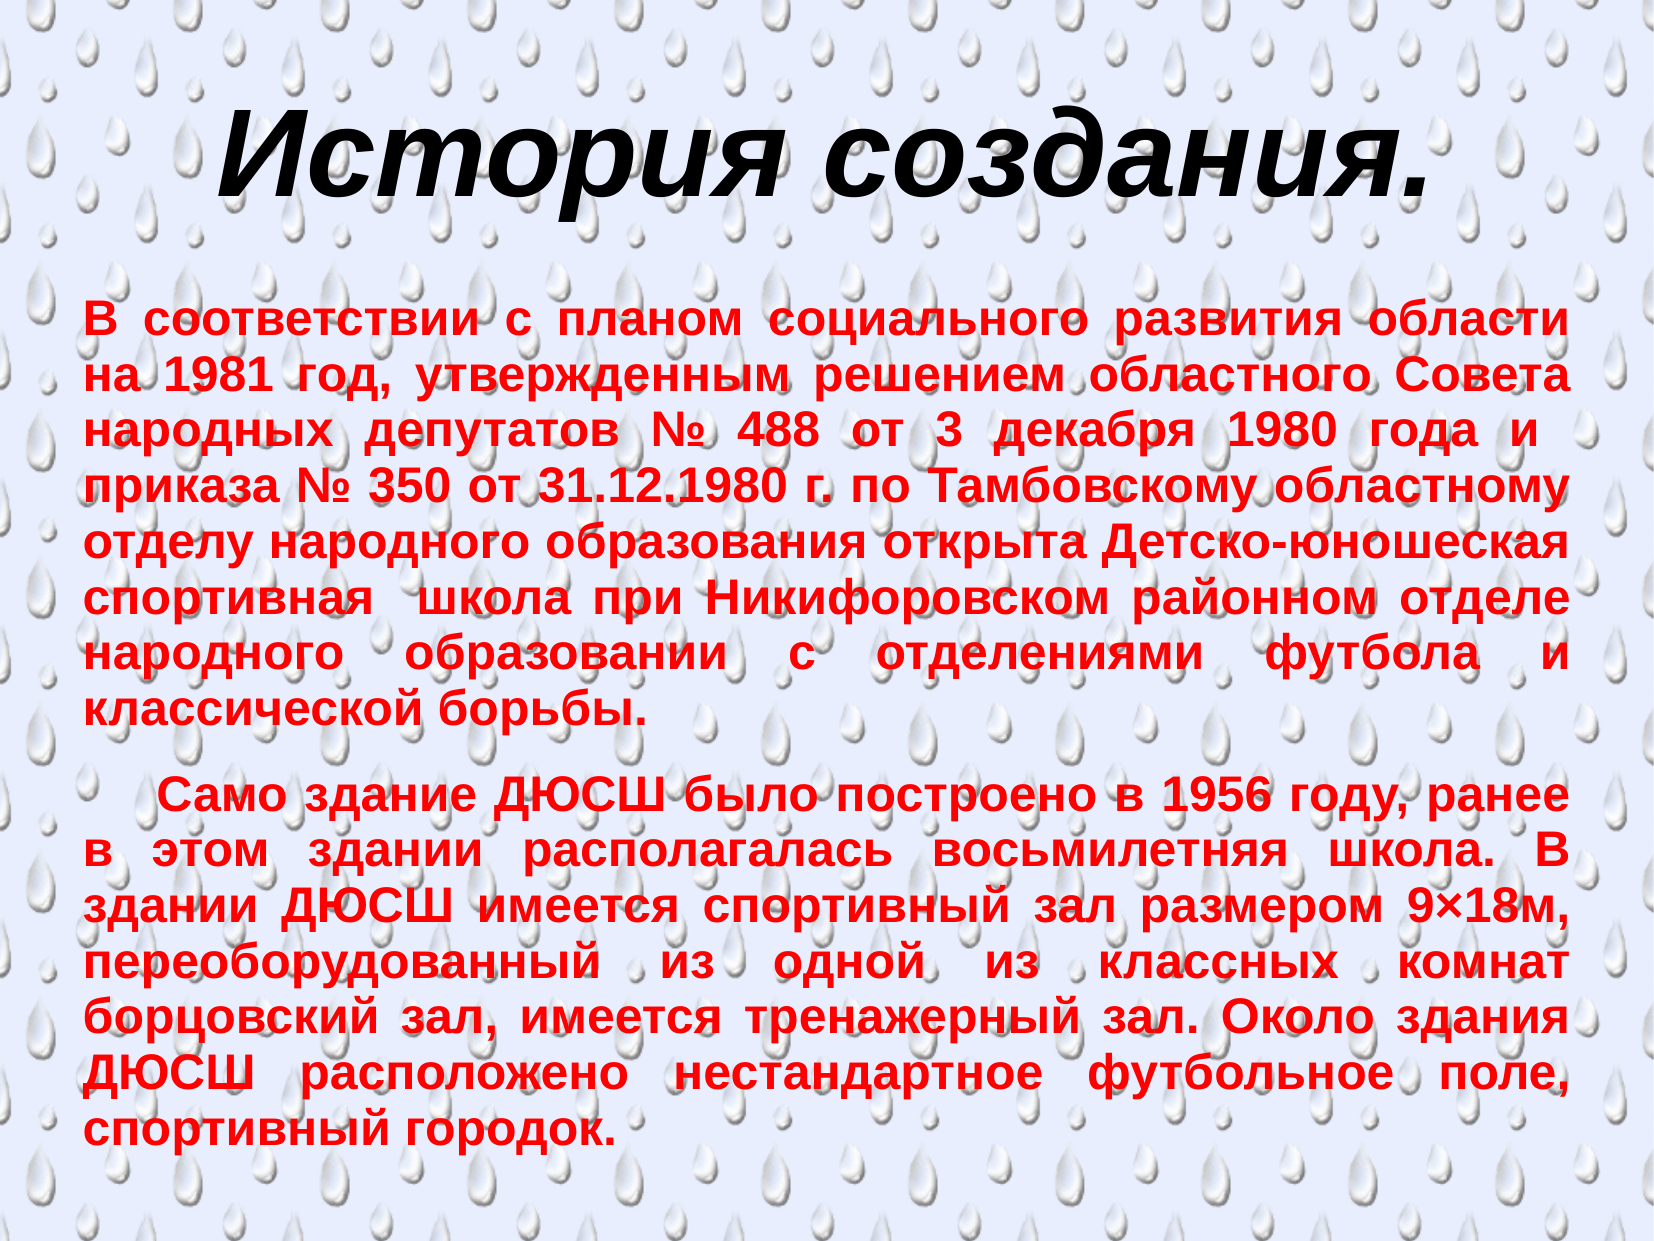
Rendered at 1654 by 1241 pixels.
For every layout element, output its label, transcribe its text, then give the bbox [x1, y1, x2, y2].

picture [0, 0, 1654, 1241]
title История создания. [82, 49, 1571, 257]
list В соответствии с планом социального развития области на 1981 год, утвержденным решением областного Совета народных депутатов № 488 от 3 декабря 1980 года и приказа № 350 от 31.12.1980 г. по Тамбовскому областному отделу народного образования открыта Детско-юношеская спортивная школа при Никифоровском районном отделе народного образовании с отделениями футбола и классической борьбы. Само здание ДЮСШ было построено в 1956 году, ранее в этом здании располагалась восьмилетняя школа. В здании ДЮСШ имеется спортивный зал размером 9×18м, переоборудованный из одной из классных комнат борцовский зал, имеется тренажерный зал. Около здания ДЮСШ расположено нестандартное футбольное поле, спортивный городок. [82, 290, 1571, 1175]
